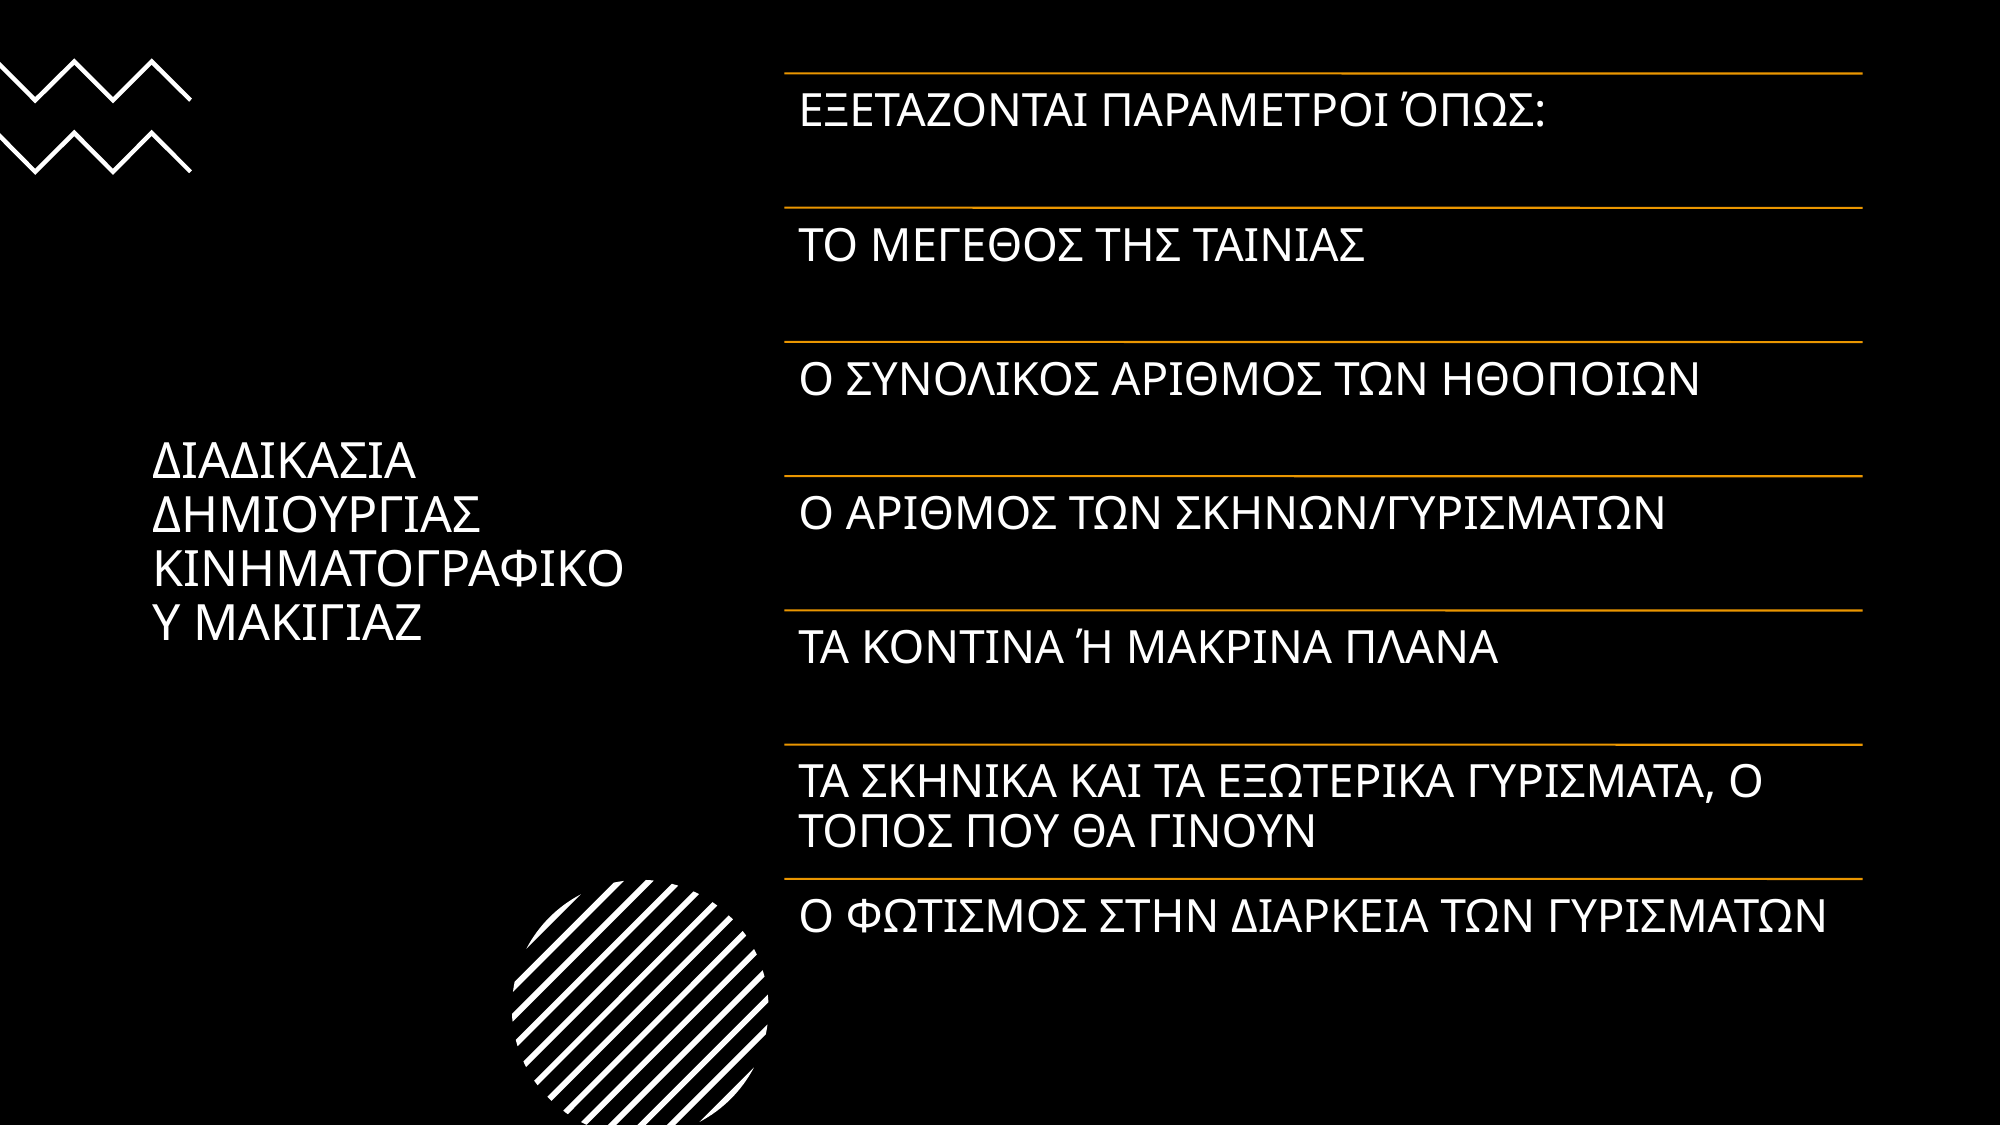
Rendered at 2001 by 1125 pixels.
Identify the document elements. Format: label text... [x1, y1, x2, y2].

title ΔΙΑΔΙΚΑΣΙΑ ΔΗΜΙΟΥΡΓΙΑΣ ΚΙΝΗΜΑΤΟΓΡΑΦΙΚΟΥ ΜΑΚΙΓΙΑΖ [137, 196, 663, 892]
text_box ΕΞΕΤΑΖΟΝΤΑΙ ΠΑΡΑΜΕΤΡΟΙ ΌΠΩΣ: [784, 73, 1863, 207]
text_box ΤΟ ΜΕΓΕΘΟΣ ΤΗΣ ΤΑΙΝΙΑΣ [784, 207, 1863, 341]
text_box [0, 0, 2000, 1125]
text_box Ο ΣΥΝΟΛΙΚΟΣ ΑΡΙΘΜΟΣ ΤΩΝ ΗΘΟΠΟΙΩΝ [784, 341, 1863, 476]
text_box ΤΑ ΚΟΝΤΙΝΑ Ή ΜΑΚΡΙΝΑ ΠΛΑΝΑ [784, 610, 1863, 744]
text_box ΤΑ ΣΚΗΝΙΚΑ ΚΑΙ ΤΑ ΕΞΩΤΕΡΙΚΑ ΓΥΡΙΣΜΑΤΑ, Ο ΤΟΠΟΣ ΠΟΥ ΘΑ ΓΙΝΟΥΝ [784, 744, 1863, 878]
text_box Ο ΑΡΙΘΜΟΣ ΤΩΝ ΣΚΗΝΩΝ/ΓΥΡΙΣΜΑΤΩΝ [784, 476, 1863, 610]
text_box Ο ΦΩΤΙΣΜΟΣ ΣΤΗΝ ΔΙΑΡΚΕΙΑ ΤΩΝ ΓΥΡΙΣΜΑΤΩΝ [784, 878, 1863, 1014]
